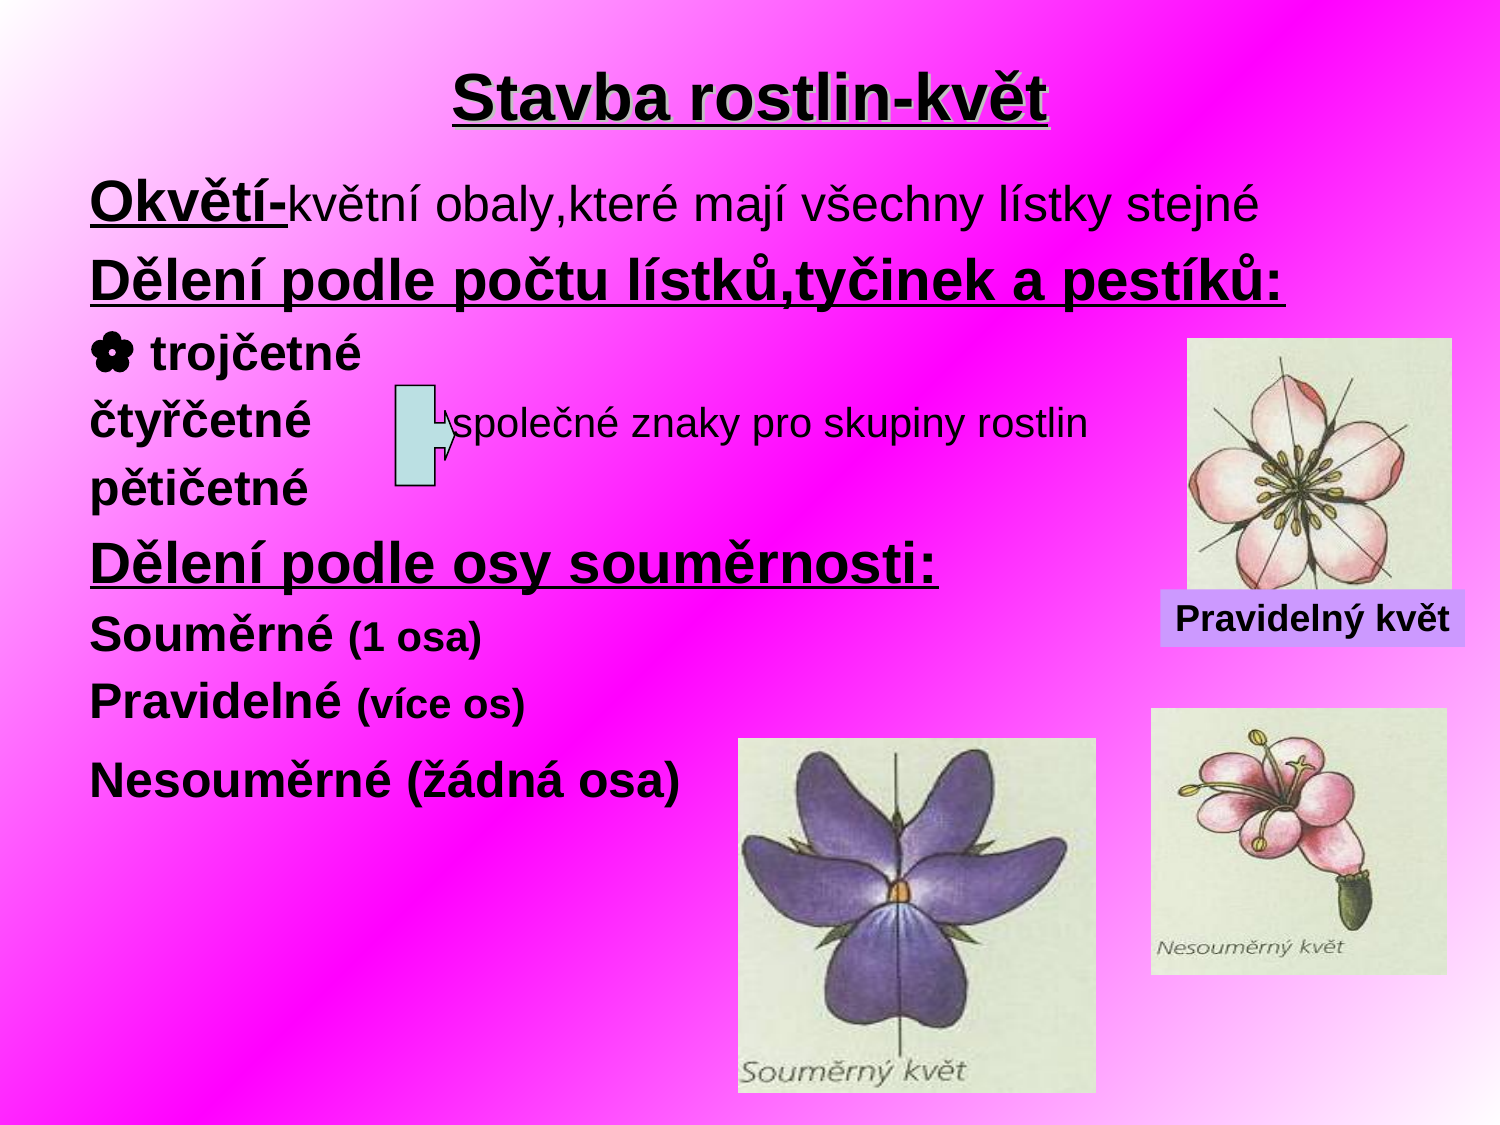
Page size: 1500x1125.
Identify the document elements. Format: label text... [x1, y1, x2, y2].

text_box Pravidelný květ [1160, 589, 1465, 647]
picture [1151, 708, 1447, 975]
picture [1187, 338, 1452, 589]
title Stavba rostlin-květ [75, 45, 1426, 149]
list Okvětí-květní obaly,které mají všechny lístky stejné Dělení podle počtu lístků,tyčinek a pestíků:  trojčetné čtyřčetné společné znaky pro skupiny rostlin pětičetné Dělení podle osy souměrnosti: Souměrné (1 osa)‏ Pravidelné (více os)‏ Nesouměrné (žádná osa)‏ [75, 160, 1426, 1006]
picture [738, 738, 1096, 1093]
text_box [395, 385, 455, 486]
